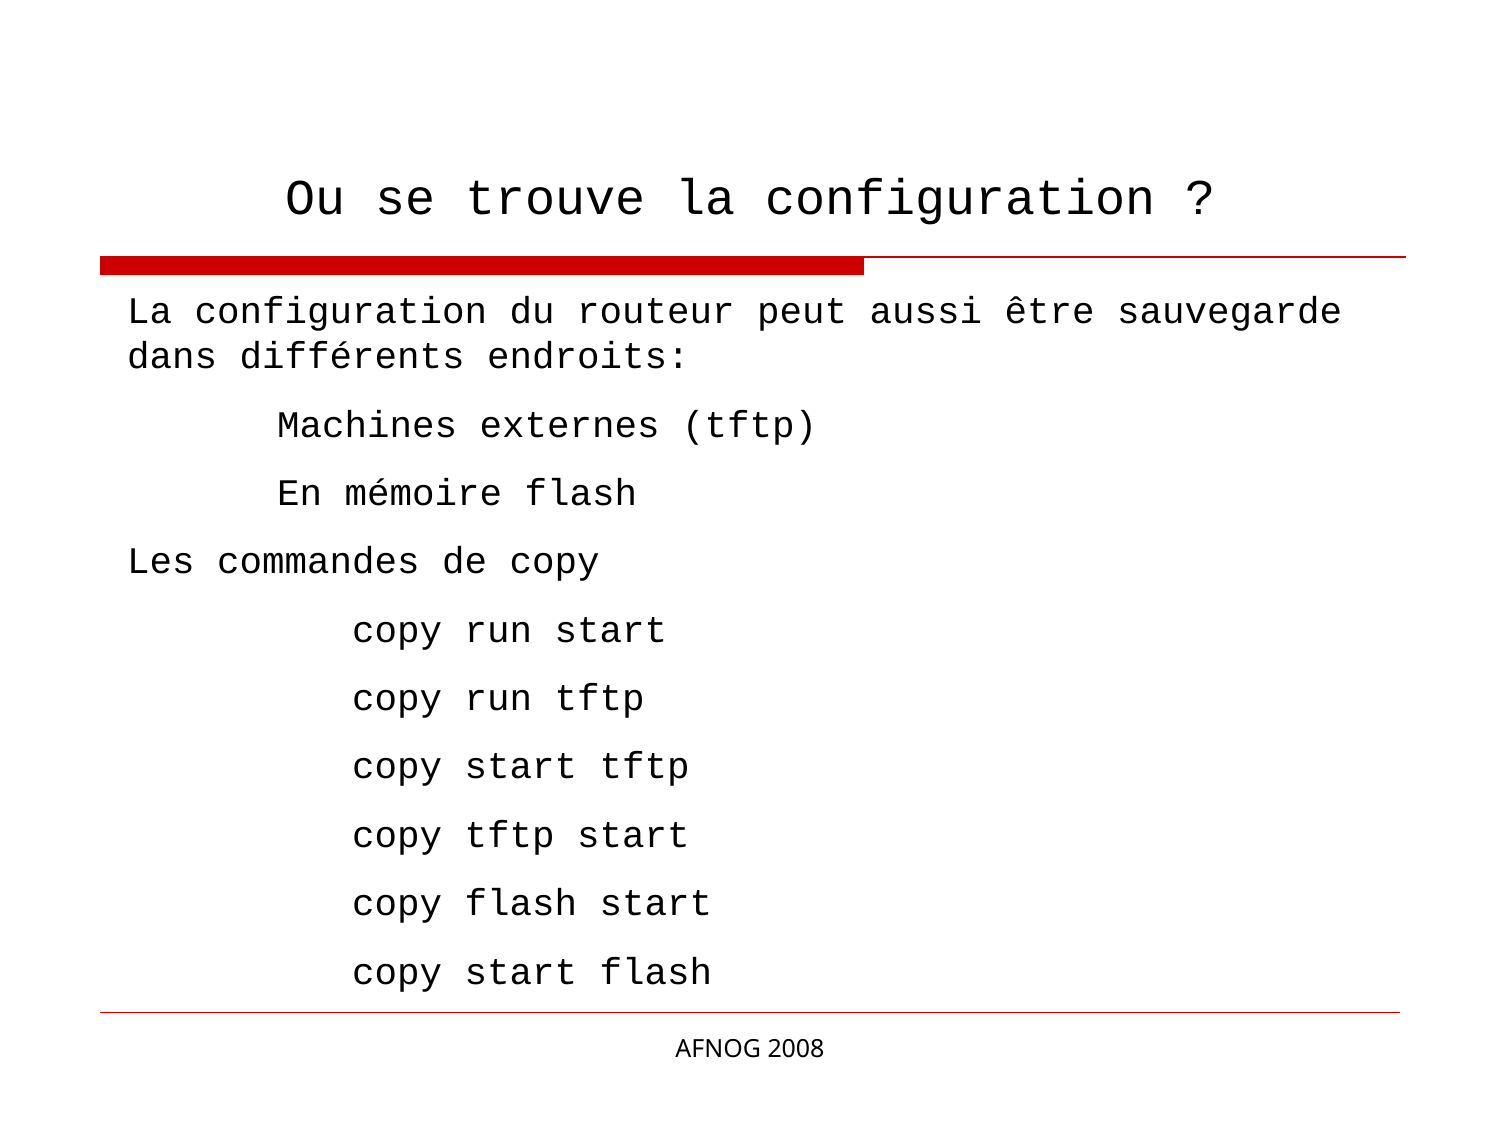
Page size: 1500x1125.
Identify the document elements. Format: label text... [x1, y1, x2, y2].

text_box La configuration du routeur peut aussi être sauvegarde dans différents endroits: Machines externes (tftp) En mémoire flash Les commandes de copy copy run start copy run tftp copy start tftp copy tftp start copy flash start copy start flash [112, 278, 1375, 999]
title Ou se trouve la configuration ? [94, 105, 1407, 241]
text_box AFNOG 2008 [512, 1024, 988, 1103]
